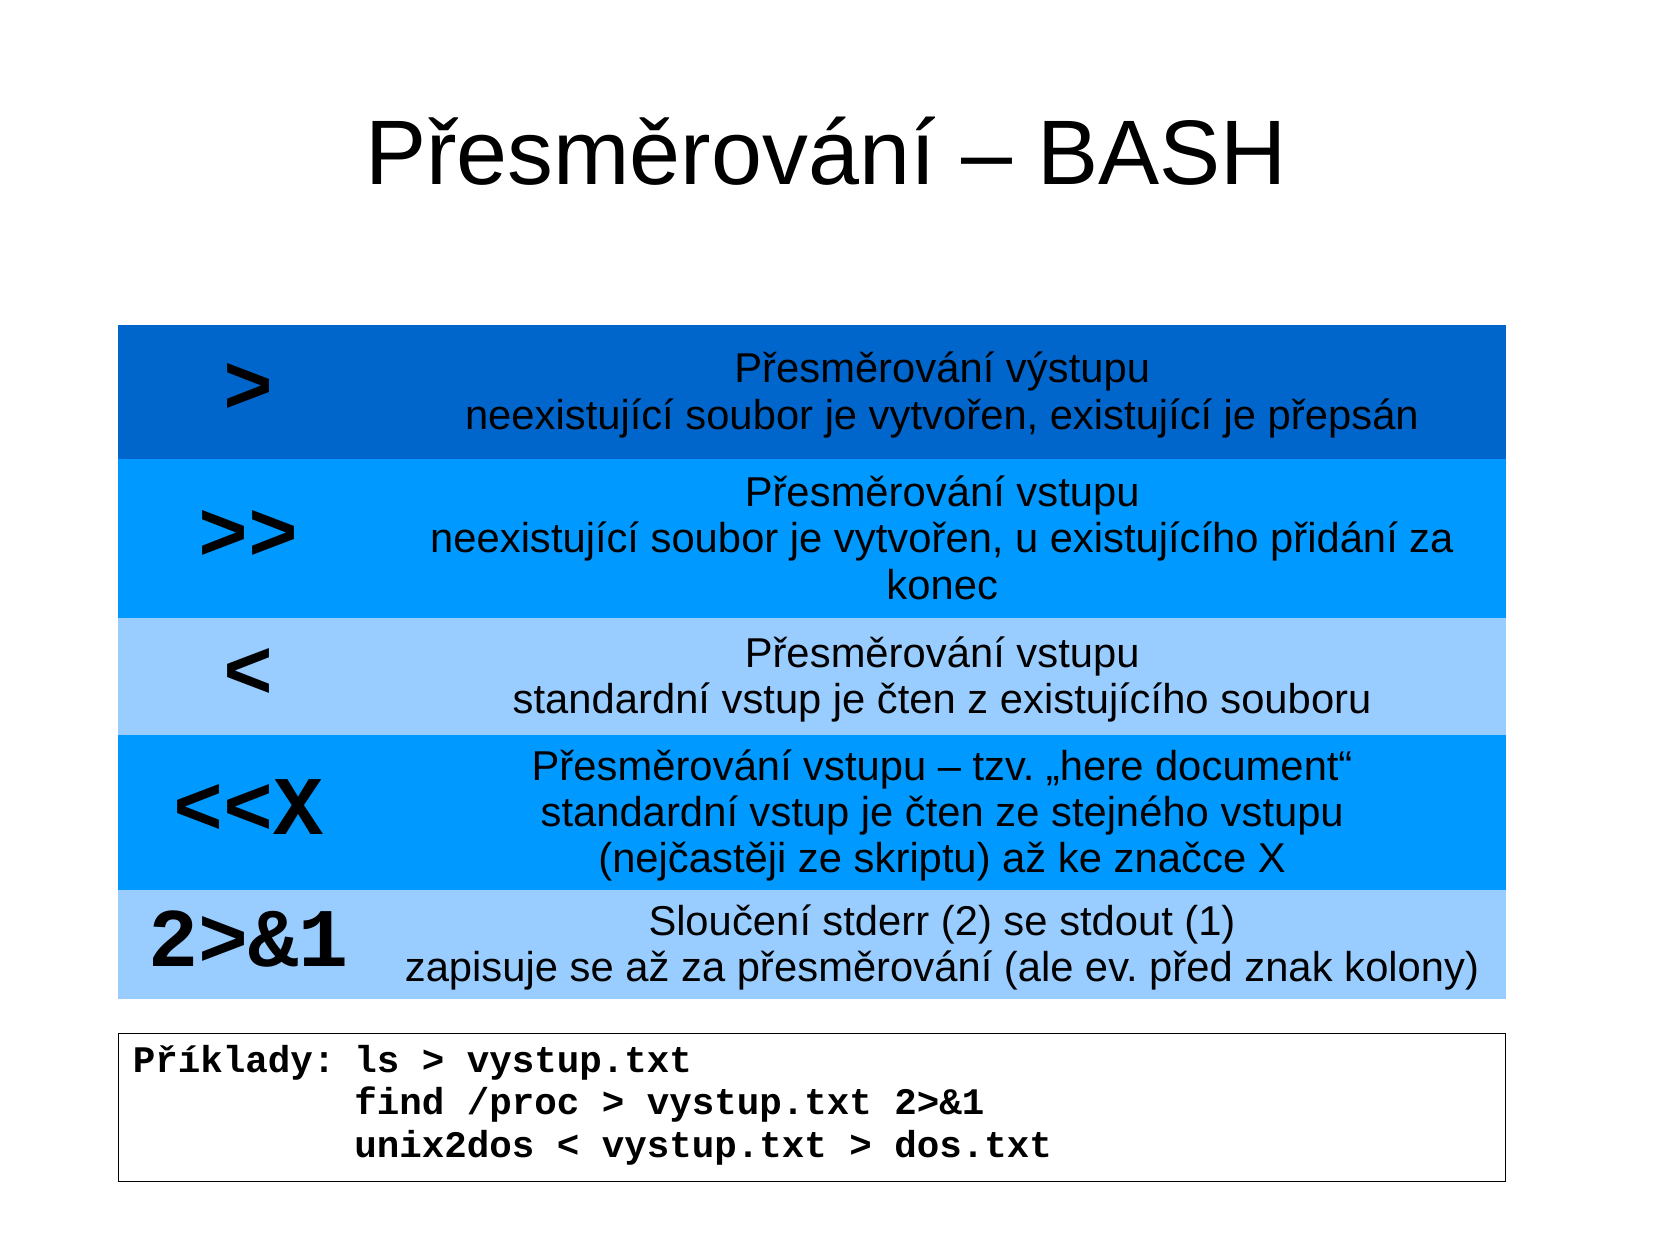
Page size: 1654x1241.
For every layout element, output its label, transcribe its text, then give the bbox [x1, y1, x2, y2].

title Přesměrování – BASH [82, 56, 1571, 250]
table_header Přesměrování výstupu neexistující soubor je vytvořen, existující je přepsán [379, 325, 1506, 459]
table_header > [118, 325, 379, 459]
table_cell < [118, 618, 379, 735]
table_cell Přesměrování vstupu – tzv. „here document“ standardní vstup je čten ze stejného vstupu (nejčastěji ze skriptu) až ke značce X [379, 735, 1506, 890]
table_cell Přesměrování vstupu neexistující soubor je vytvořen, u existujícího přidání za konec [379, 459, 1506, 618]
table_cell Přesměrování vstupu standardní vstup je čten z existujícího souboru [379, 618, 1506, 735]
table_cell >> [118, 459, 379, 618]
table_cell Sloučení stderr (2) se stdout (1) zapisuje se až za přesměrování (ale ev. před znak kolony) [379, 890, 1506, 999]
text_box Příklady: ls > vystup.txt find /proc > vystup.txt 2>&1 unix2dos < vystup.txt > dos.txt [118, 1033, 1506, 1182]
table_cell 2>&1 [118, 890, 379, 999]
table_cell <<X [118, 735, 379, 890]
